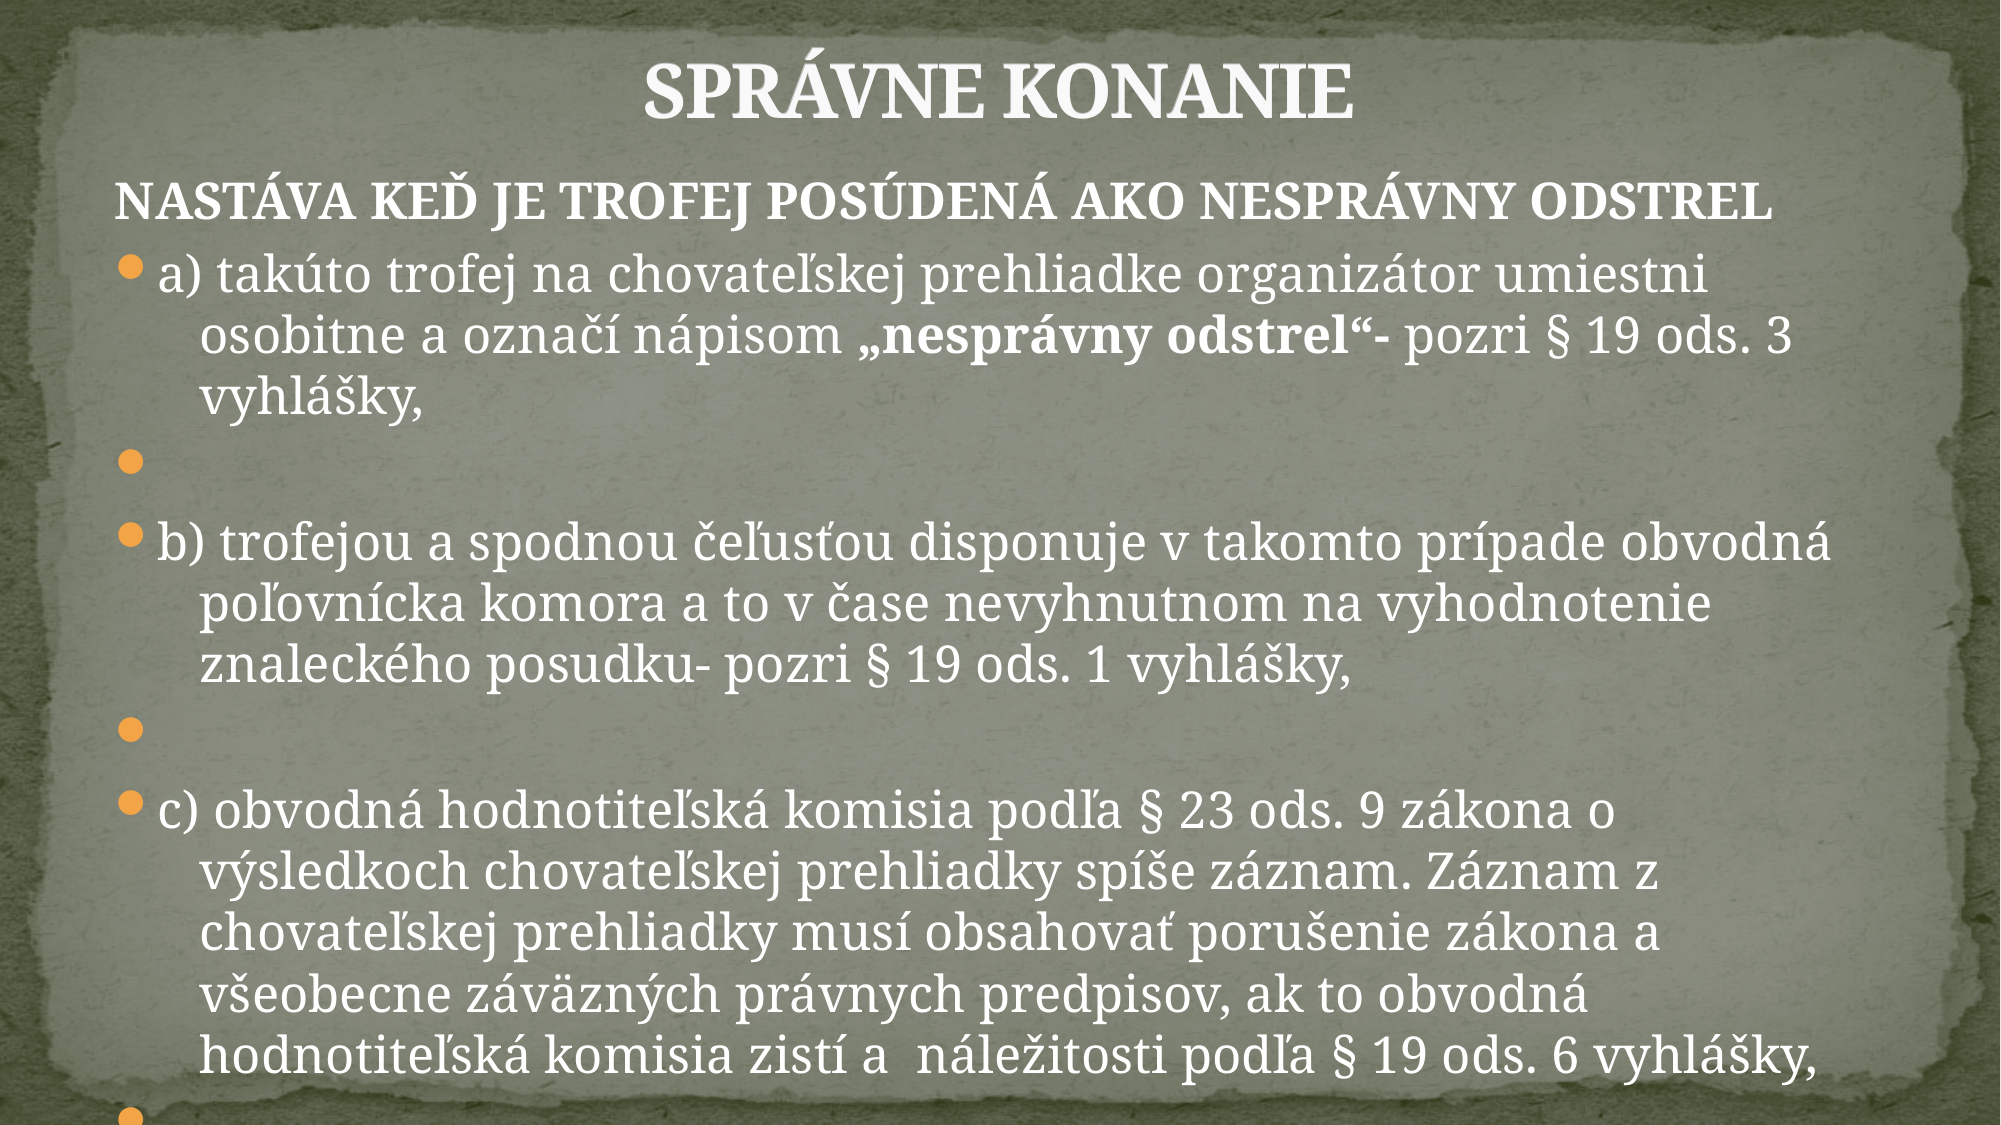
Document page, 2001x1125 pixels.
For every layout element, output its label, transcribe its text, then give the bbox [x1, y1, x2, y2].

list NASTÁVA KEĎ JE TROFEJ POSÚDENÁ AKO NESPRÁVNY ODSTREL a) takúto trofej na chovateľskej prehliadke organizátor umiestni osobitne a označí nápisom „nesprávny odstrel“- pozri § 19 ods. 3 vyhlášky, b) trofejou a spodnou čeľusťou disponuje v takomto prípade obvodná poľovnícka komora a to v čase nevyhnutnom na vyhodnotenie znaleckého posudku- pozri § 19 ods. 1 vyhlášky, c) obvodná hodnotiteľská komisia podľa § 23 ods. 9 zákona o výsledkoch chovateľskej prehliadky spíše záznam. Záznam z chovateľskej prehliadky musí obsahovať porušenie zákona a všeobecne záväzných právnych predpisov, ak to obvodná hodnotiteľská komisia zistí a náležitosti podľa § 19 ods. 6 vyhlášky, [99, 161, 1900, 1100]
title SPRÁVNE KONANIE [99, 24, 1900, 141]
